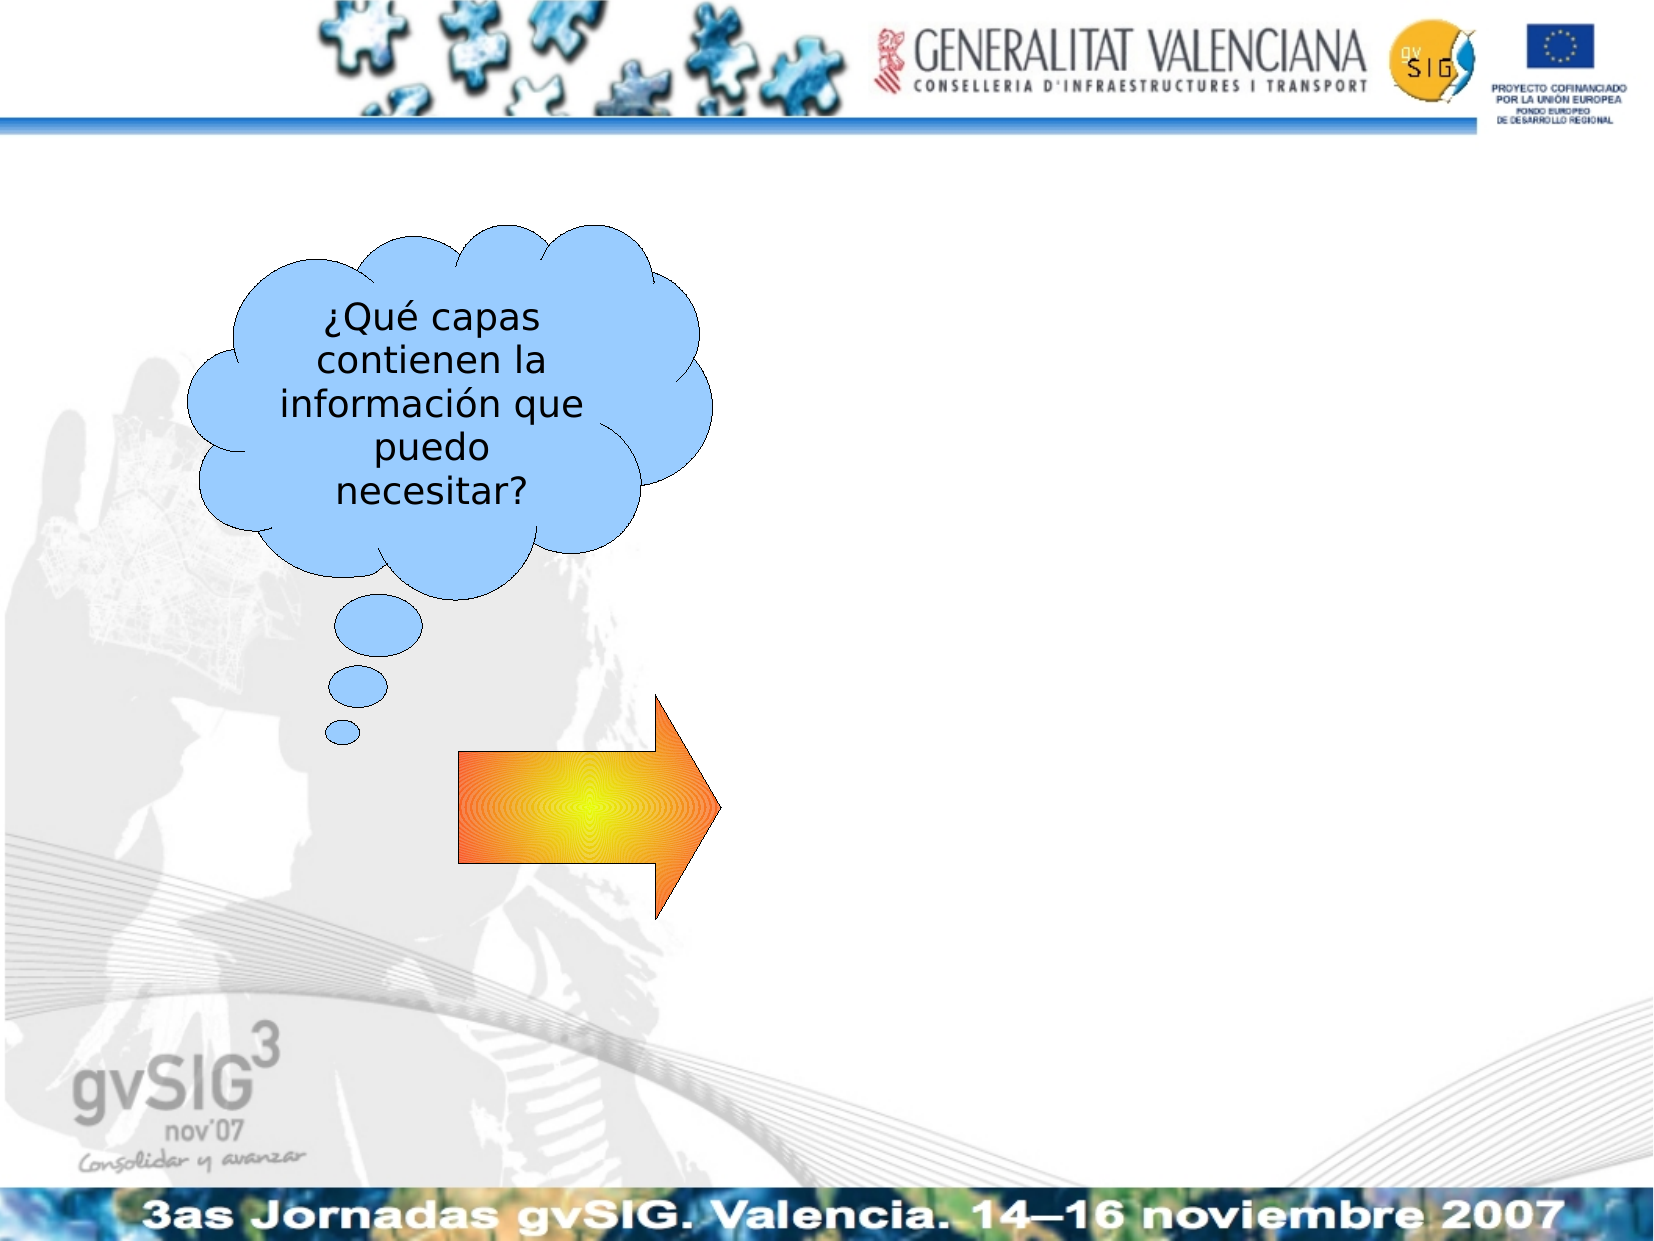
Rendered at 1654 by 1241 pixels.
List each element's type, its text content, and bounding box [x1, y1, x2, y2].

text_box [458, 694, 722, 920]
text_box ¿Qué capas contienen la información que puedo necesitar? [334, 594, 423, 657]
text_box ¿Qué capas contienen la información que puedo necesitar? [187, 225, 713, 601]
text_box ¿Qué capas contienen la información que puedo necesitar? [328, 665, 388, 708]
picture [0, 0, 1654, 1241]
